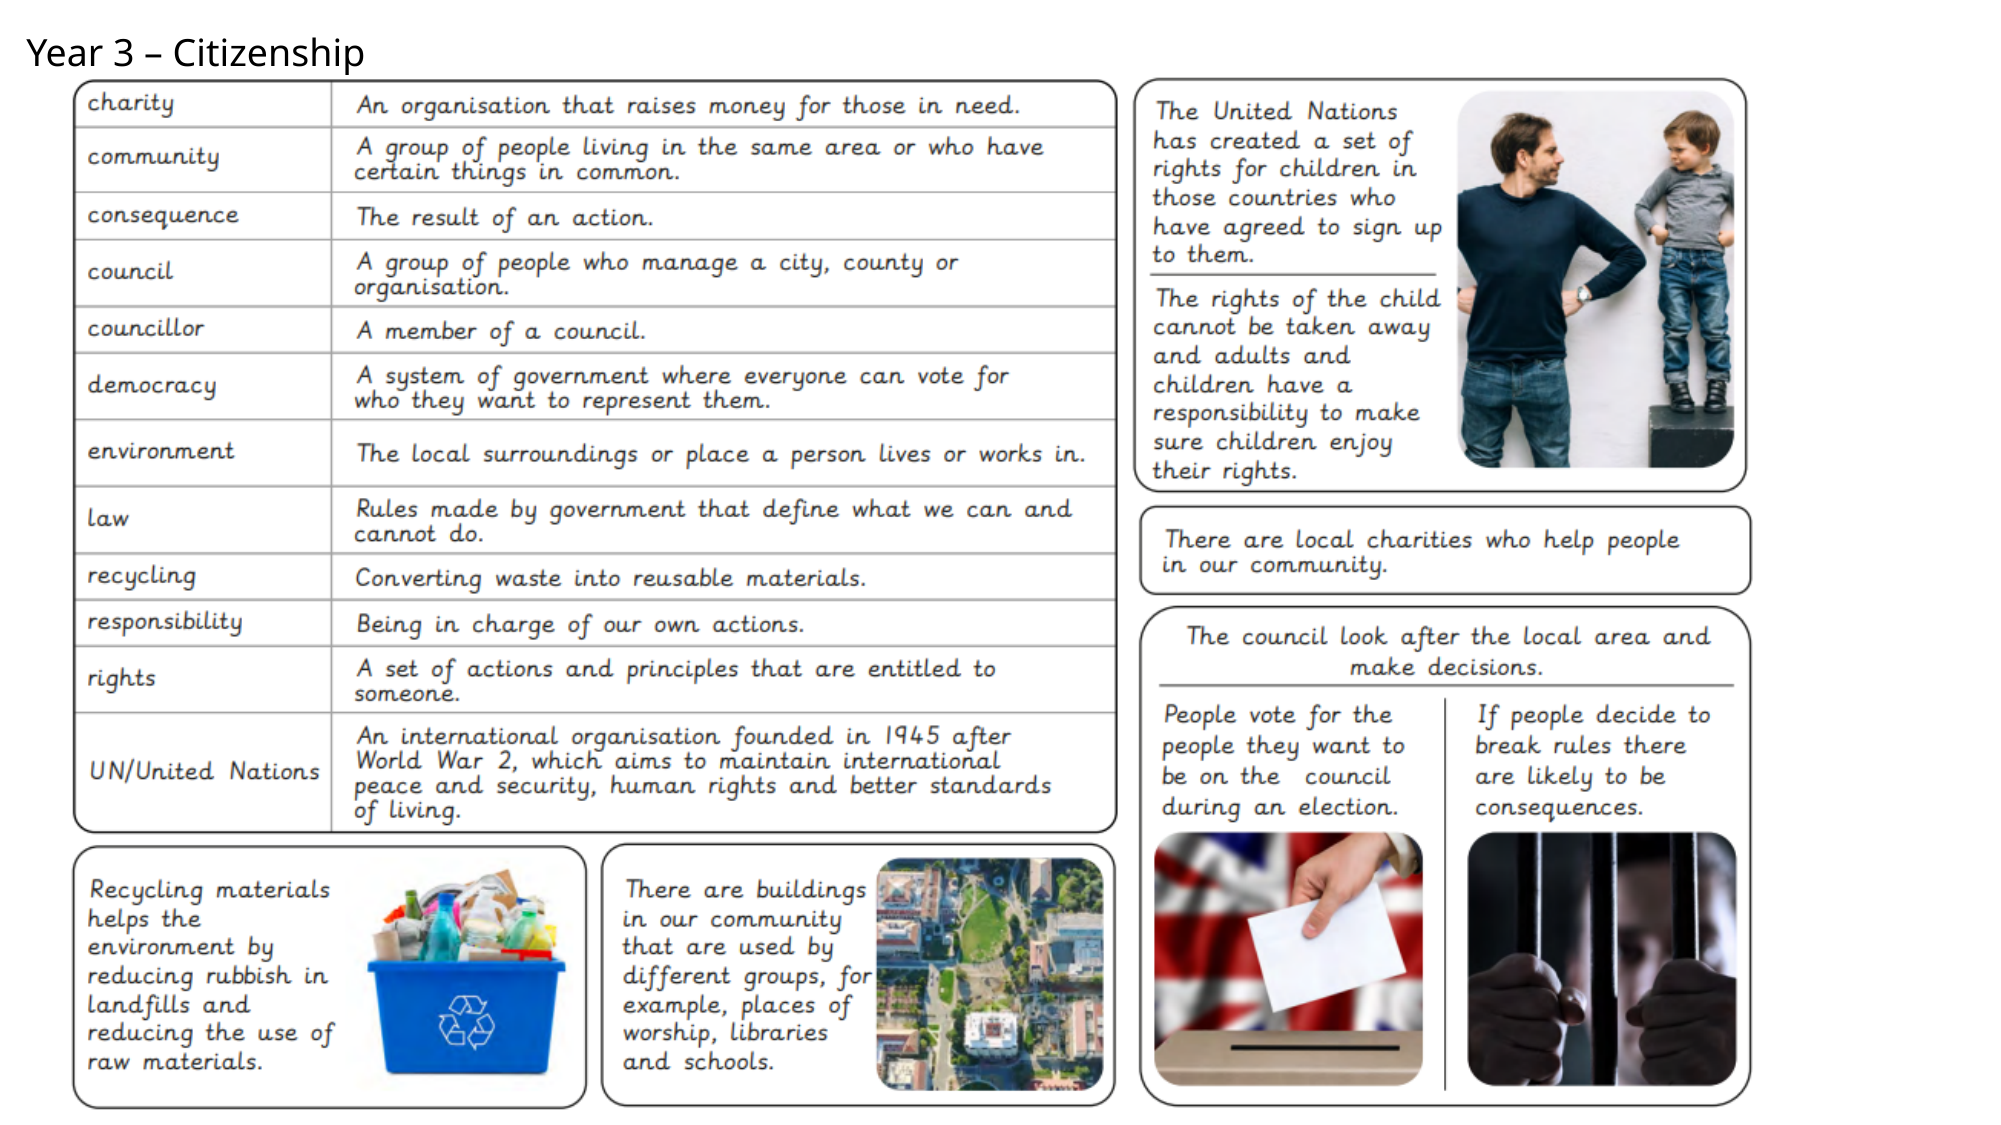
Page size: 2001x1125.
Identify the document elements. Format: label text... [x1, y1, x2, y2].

title Year 3 – Citizenship [11, 14, 689, 94]
picture [64, 75, 1759, 1111]
